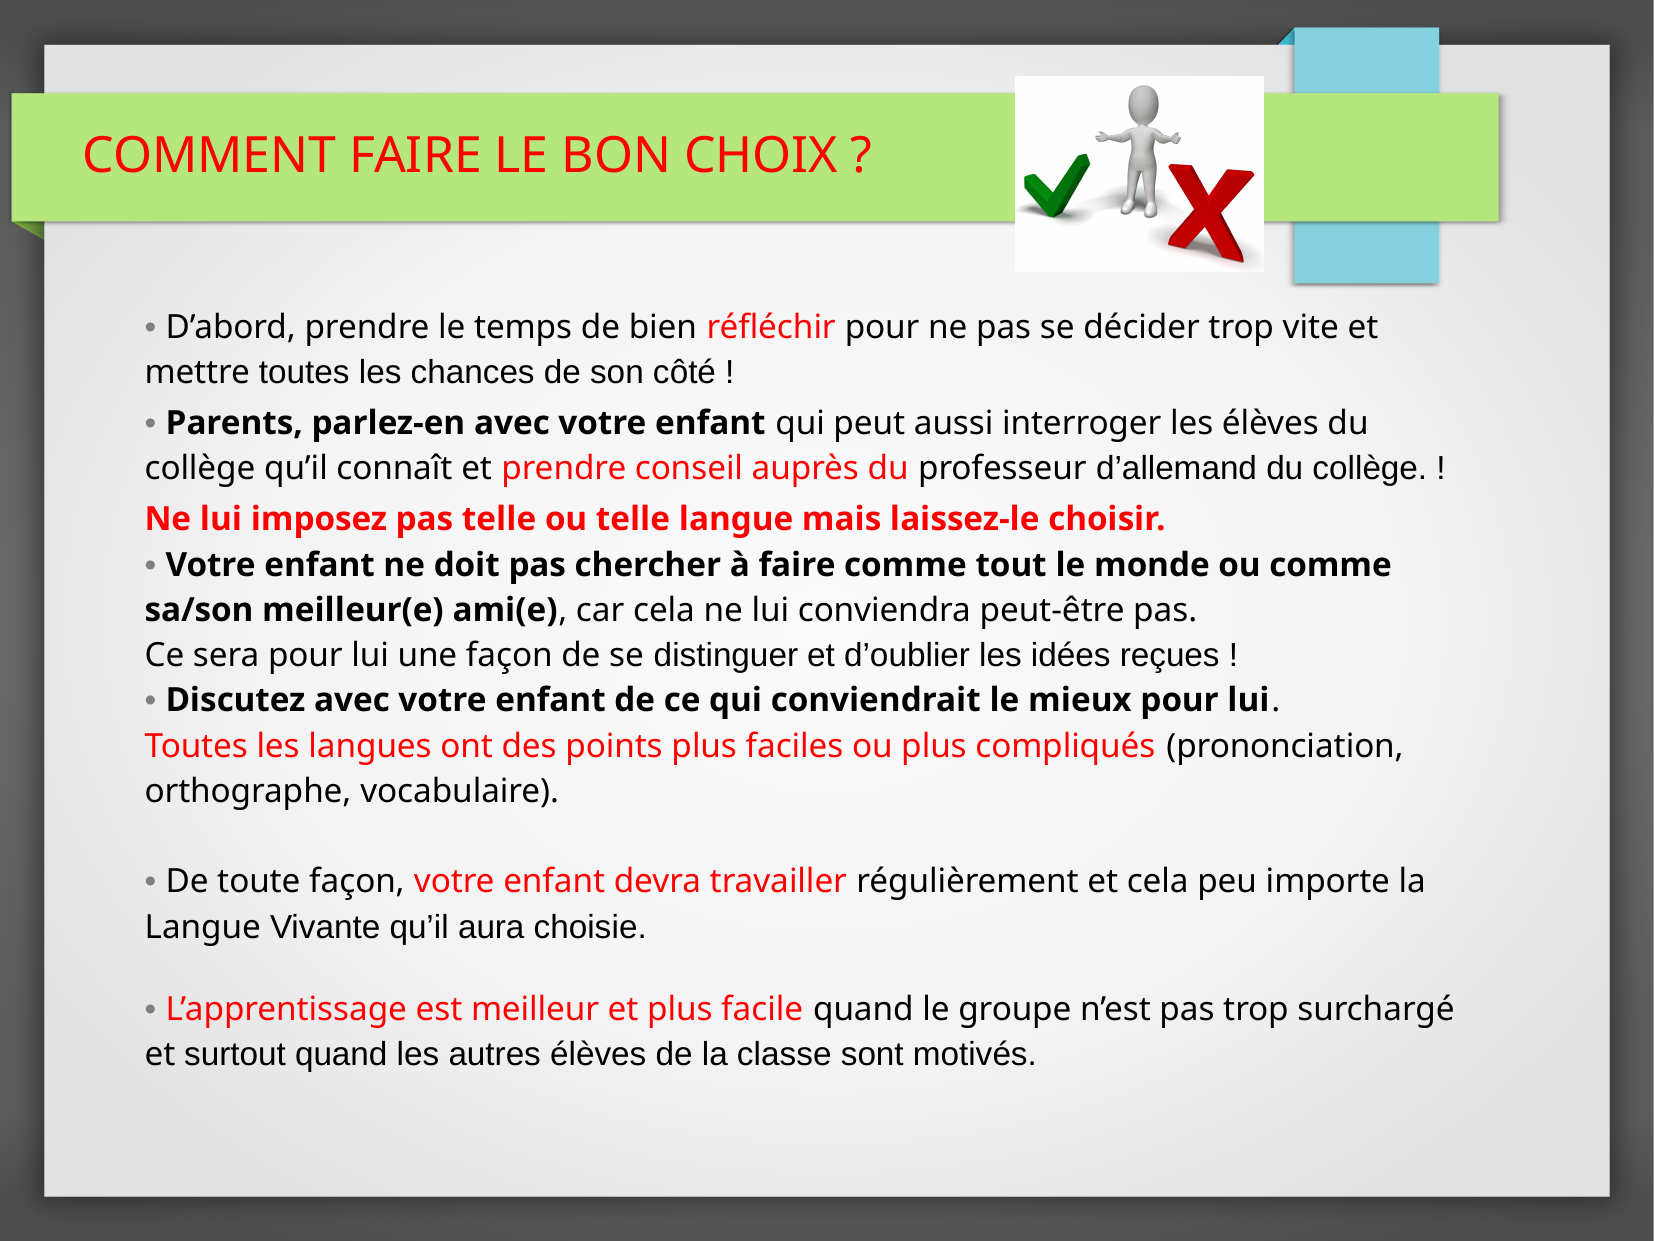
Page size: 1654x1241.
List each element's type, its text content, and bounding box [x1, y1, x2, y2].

title COMMENT FAIRE LE BON CHOIX ? [82, 94, 1015, 213]
picture [0, 0, 1654, 1241]
text_box • D’abord, prendre le temps de bien réfléchir pour ne pas se décider trop vite et mettre toutes les chances de son côté ! • Parents, parlez-en avec votre enfant qui peut aussi interroger les élèves du collège qu’il connaît et prendre conseil auprès du professeur d’allemand du collège. ! Ne lui imposez pas telle ou telle langue mais laissez-le choisir. • Votre enfant ne doit pas chercher à faire comme tout le monde ou comme sa/son meilleur(e) ami(e), car cela ne lui conviendra peut-être pas. Ce sera pour lui une façon de se distinguer et d’oublier les idées reçues ! • Discutez avec votre enfant de ce qui conviendrait le mieux pour lui. Toutes les langues ont des points plus faciles ou plus compliqués (prononciation, orthographe, vocabulaire). • De toute façon, votre enfant devra travailler régulièrement et cela peu importe la Langue Vivante qu’il aura choisie. • L’apprentissage est meilleur et plus facile quand le groupe n’est pas trop surchargé et surtout quand les autres élèves de la classe sont motivés. [129, 295, 1472, 1196]
